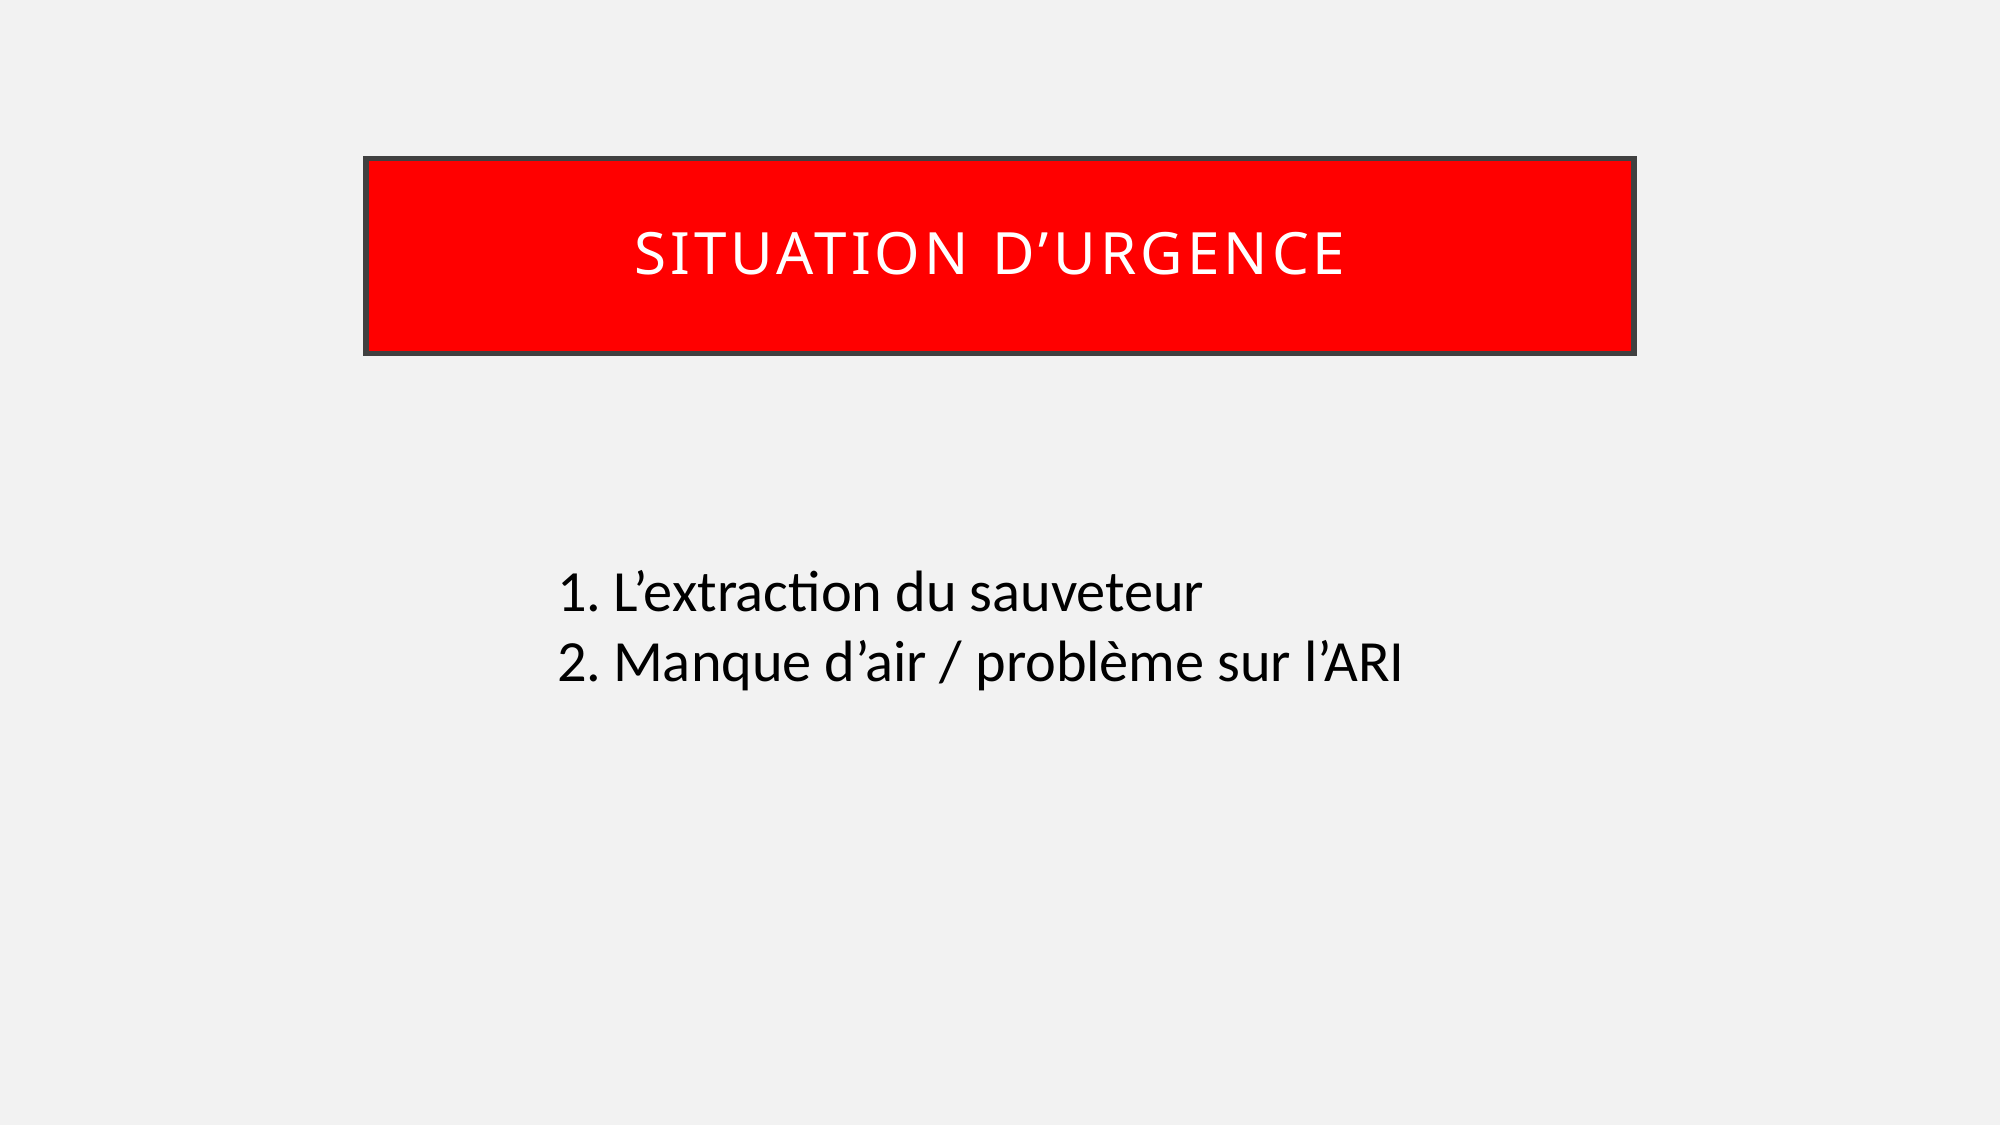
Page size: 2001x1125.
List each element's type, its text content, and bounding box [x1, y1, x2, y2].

text_box L’extraction du sauveteur Manque d’air / problème sur l’ARI [542, 545, 1458, 703]
title Situation d’urgence [366, 158, 1634, 354]
